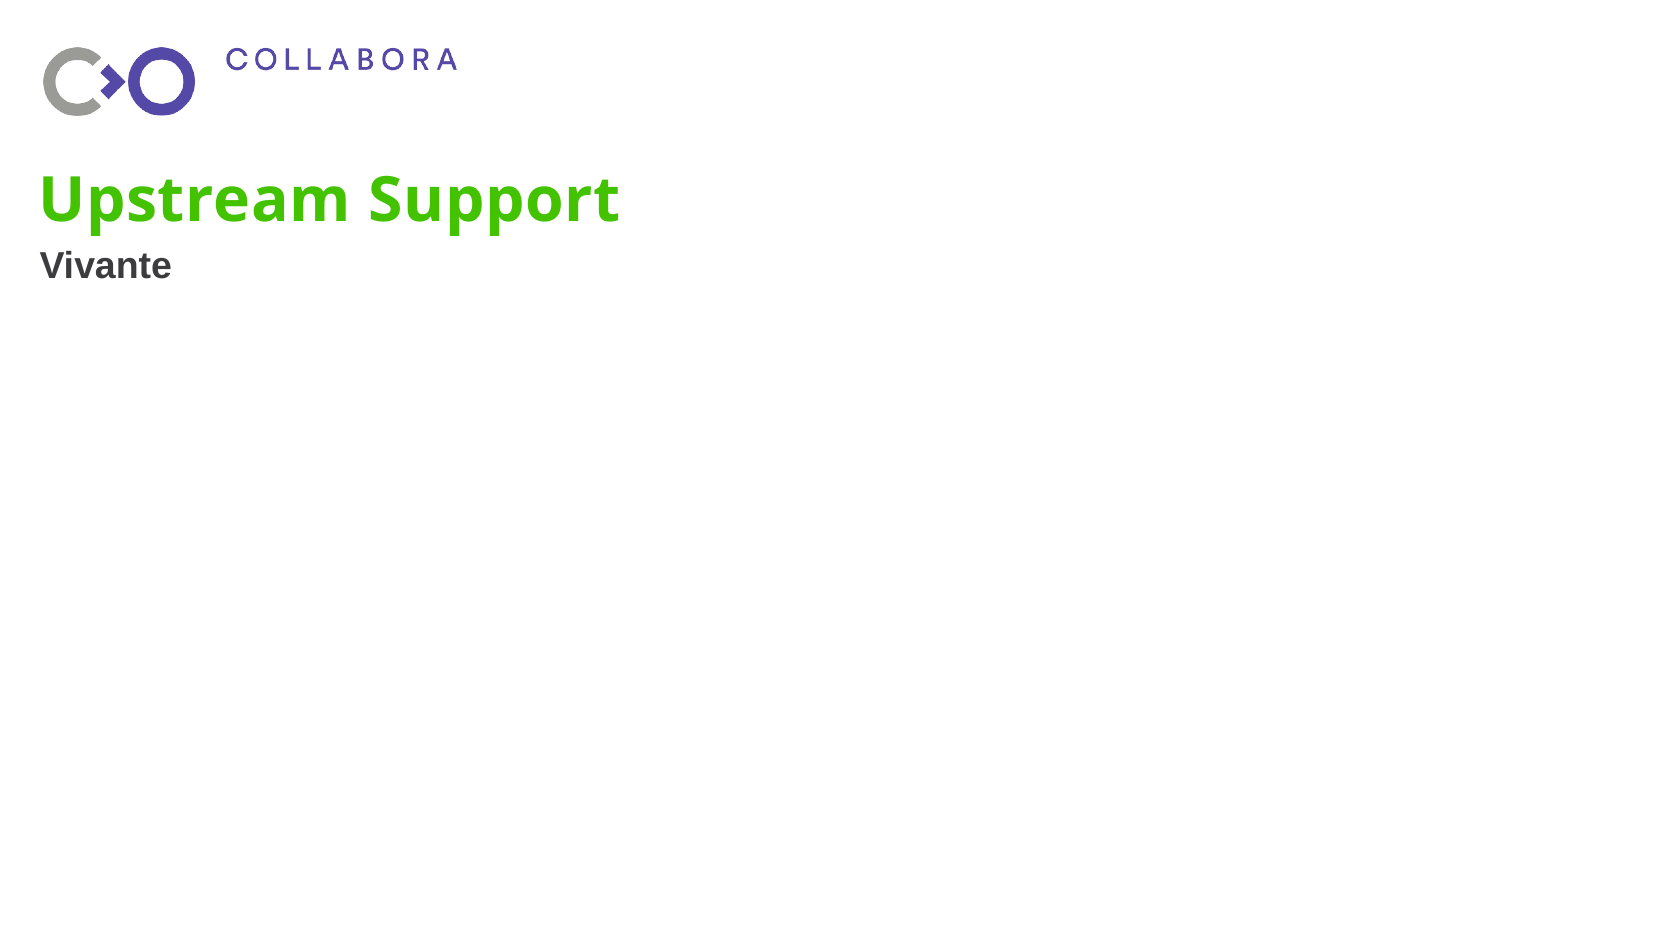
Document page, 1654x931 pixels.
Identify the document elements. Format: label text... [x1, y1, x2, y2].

picture [43, 47, 457, 116]
text_box Vivante [39, 240, 1612, 290]
title Upstream Support [38, 159, 1614, 216]
